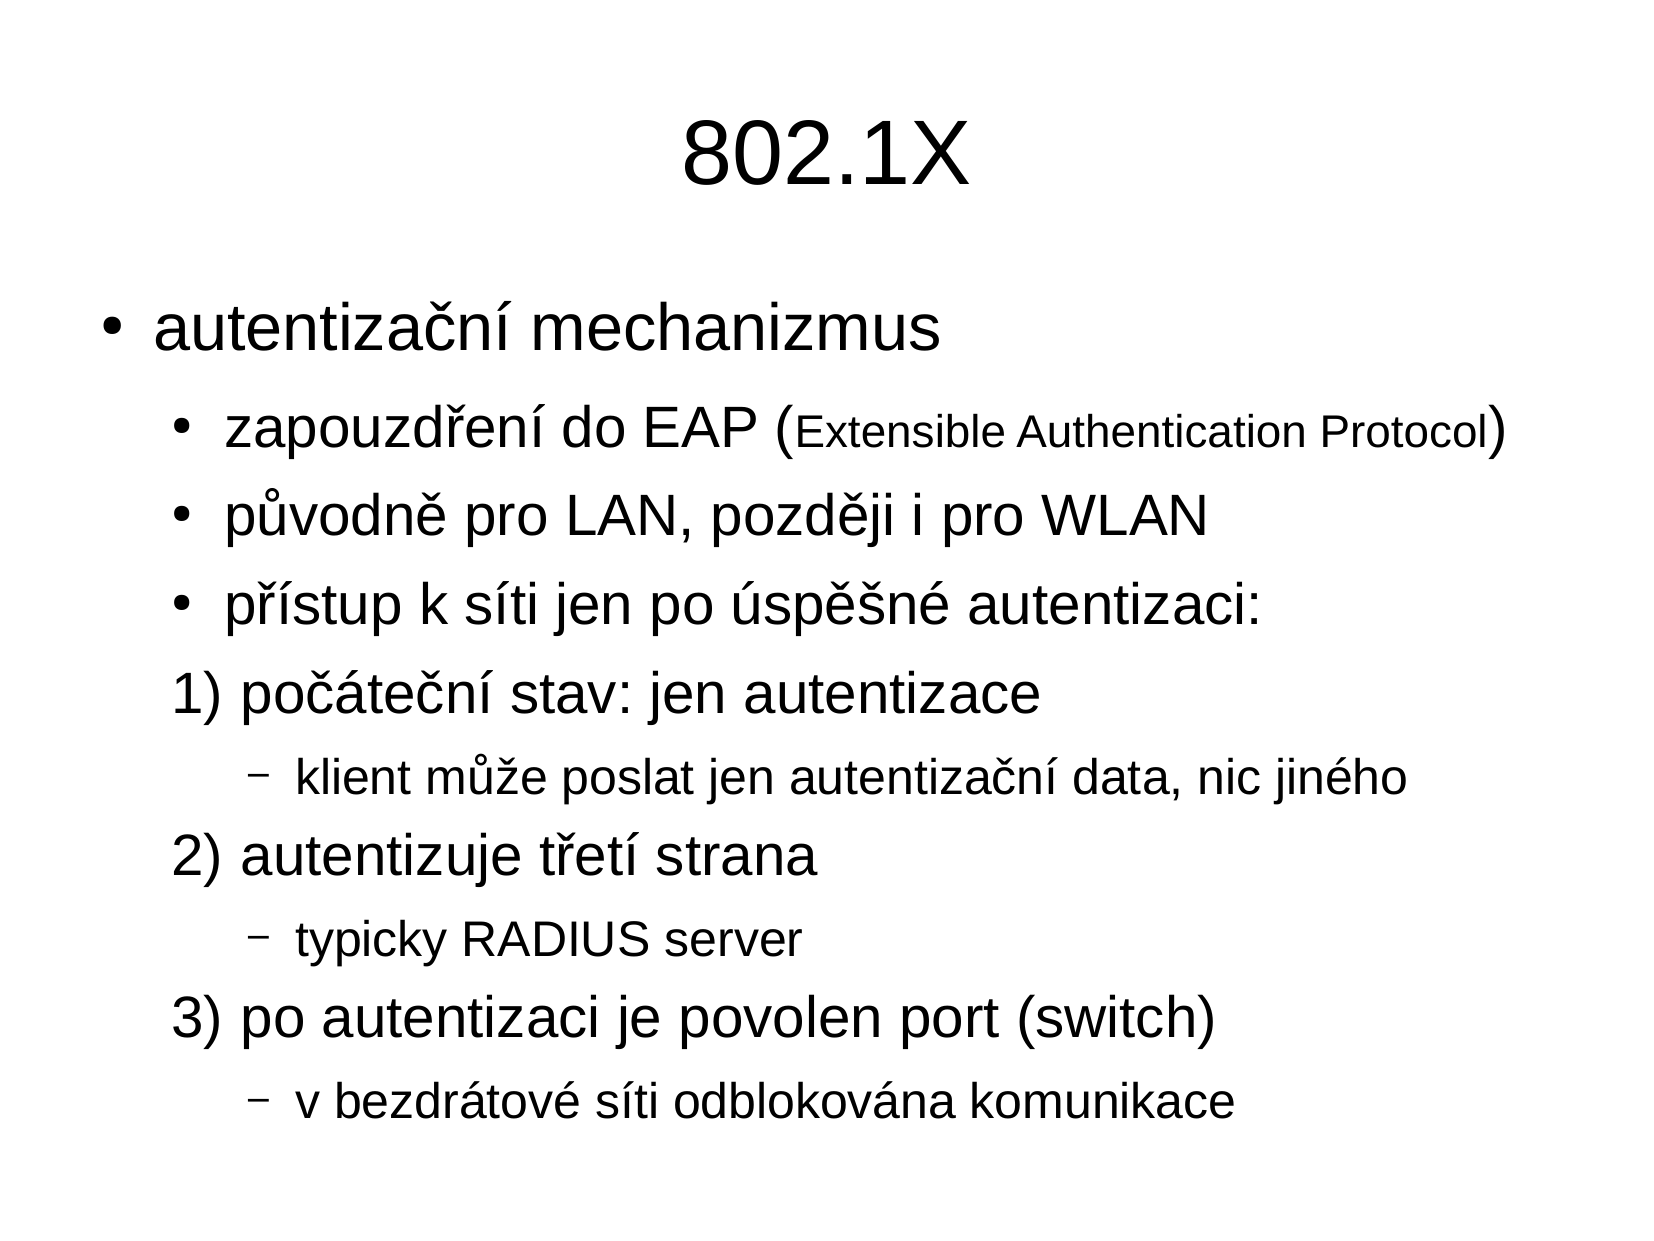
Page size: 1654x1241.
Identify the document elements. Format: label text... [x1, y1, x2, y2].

list autentizační mechanizmus zapouzdření do EAP (Extensible Authentication Protocol) původně pro LAN, později i pro WLAN přístup k síti jen po úspěšné autentizaci: počáteční stav: jen autentizace klient může poslat jen autentizační data, nic jiného autentizuje třetí strana typicky RADIUS server po autentizaci je povolen port (switch) v bezdrátové síti odblokována komunikace [82, 290, 1571, 1130]
title 802.1X [82, 49, 1571, 257]
